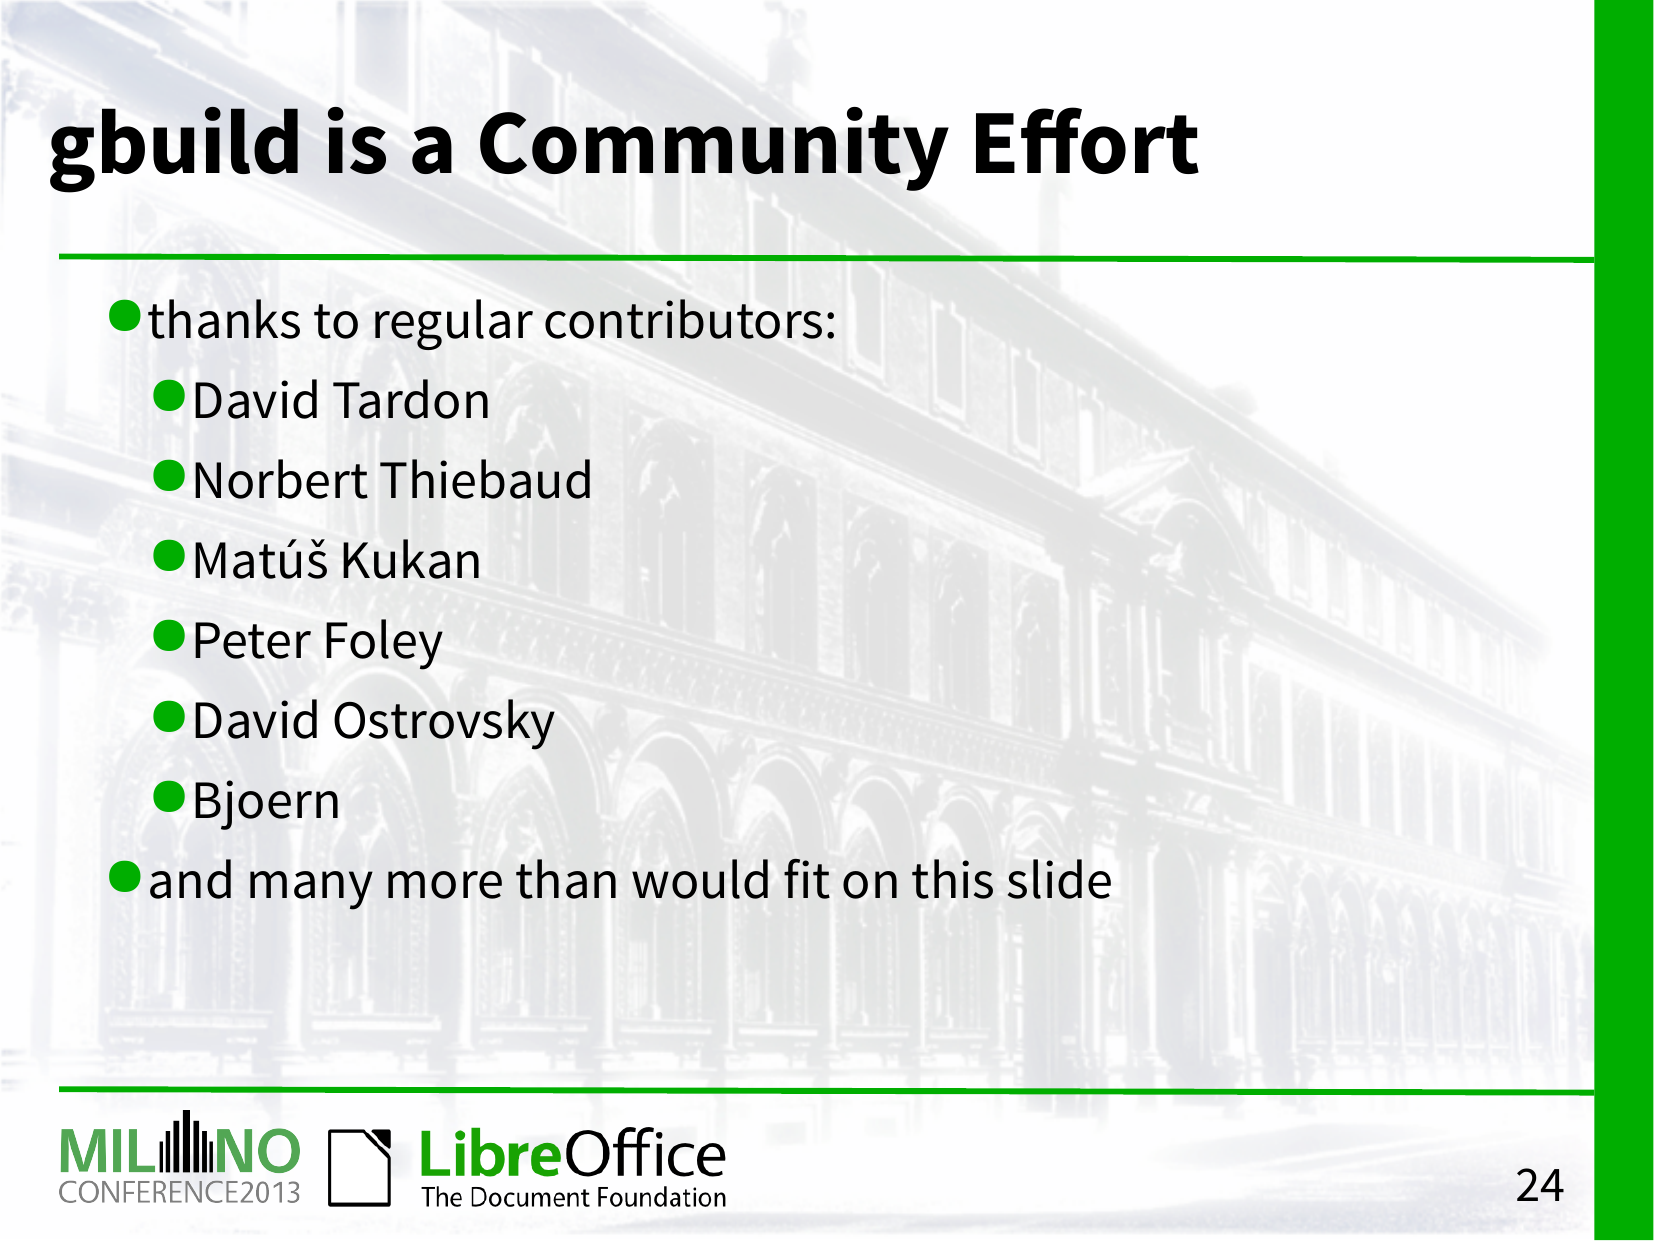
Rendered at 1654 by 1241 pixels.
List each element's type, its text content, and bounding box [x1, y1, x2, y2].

title gbuild is a Community Effort [47, 66, 1583, 215]
picture [0, 0, 1594, 1241]
list thanks to regular contributors: David Tardon Norbert Thiebaud Matúš Kukan Peter Foley David Ostrovsky Bjoern and many more than would fit on this slide [59, 284, 1595, 1004]
